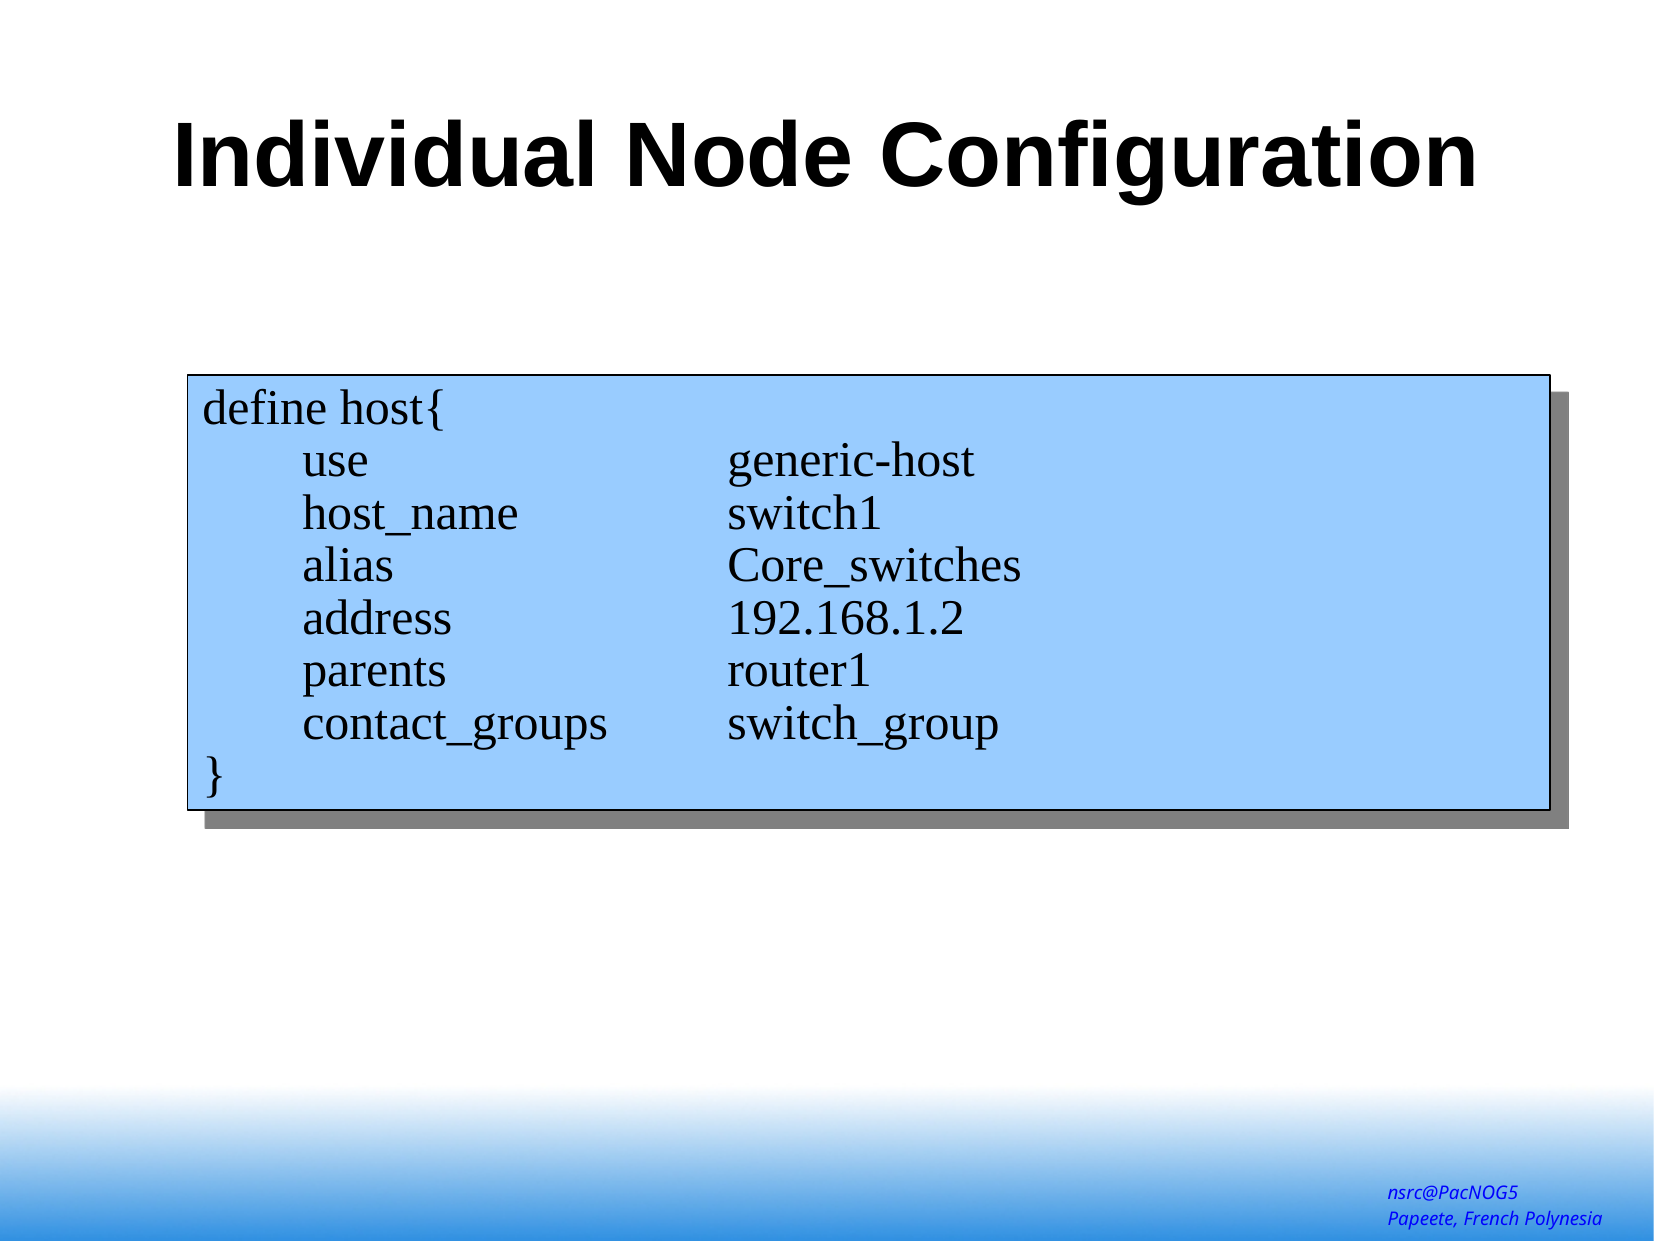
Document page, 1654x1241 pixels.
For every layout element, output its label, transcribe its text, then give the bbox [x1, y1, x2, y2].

title Individual Node Configuration [82, 49, 1571, 257]
picture [0, 1083, 1654, 1241]
text_box define host{ use generic-host host_name switch1 alias Core_switches address 192.168.1.2 parents router1 contact_groups switch_group } [187, 374, 1551, 810]
